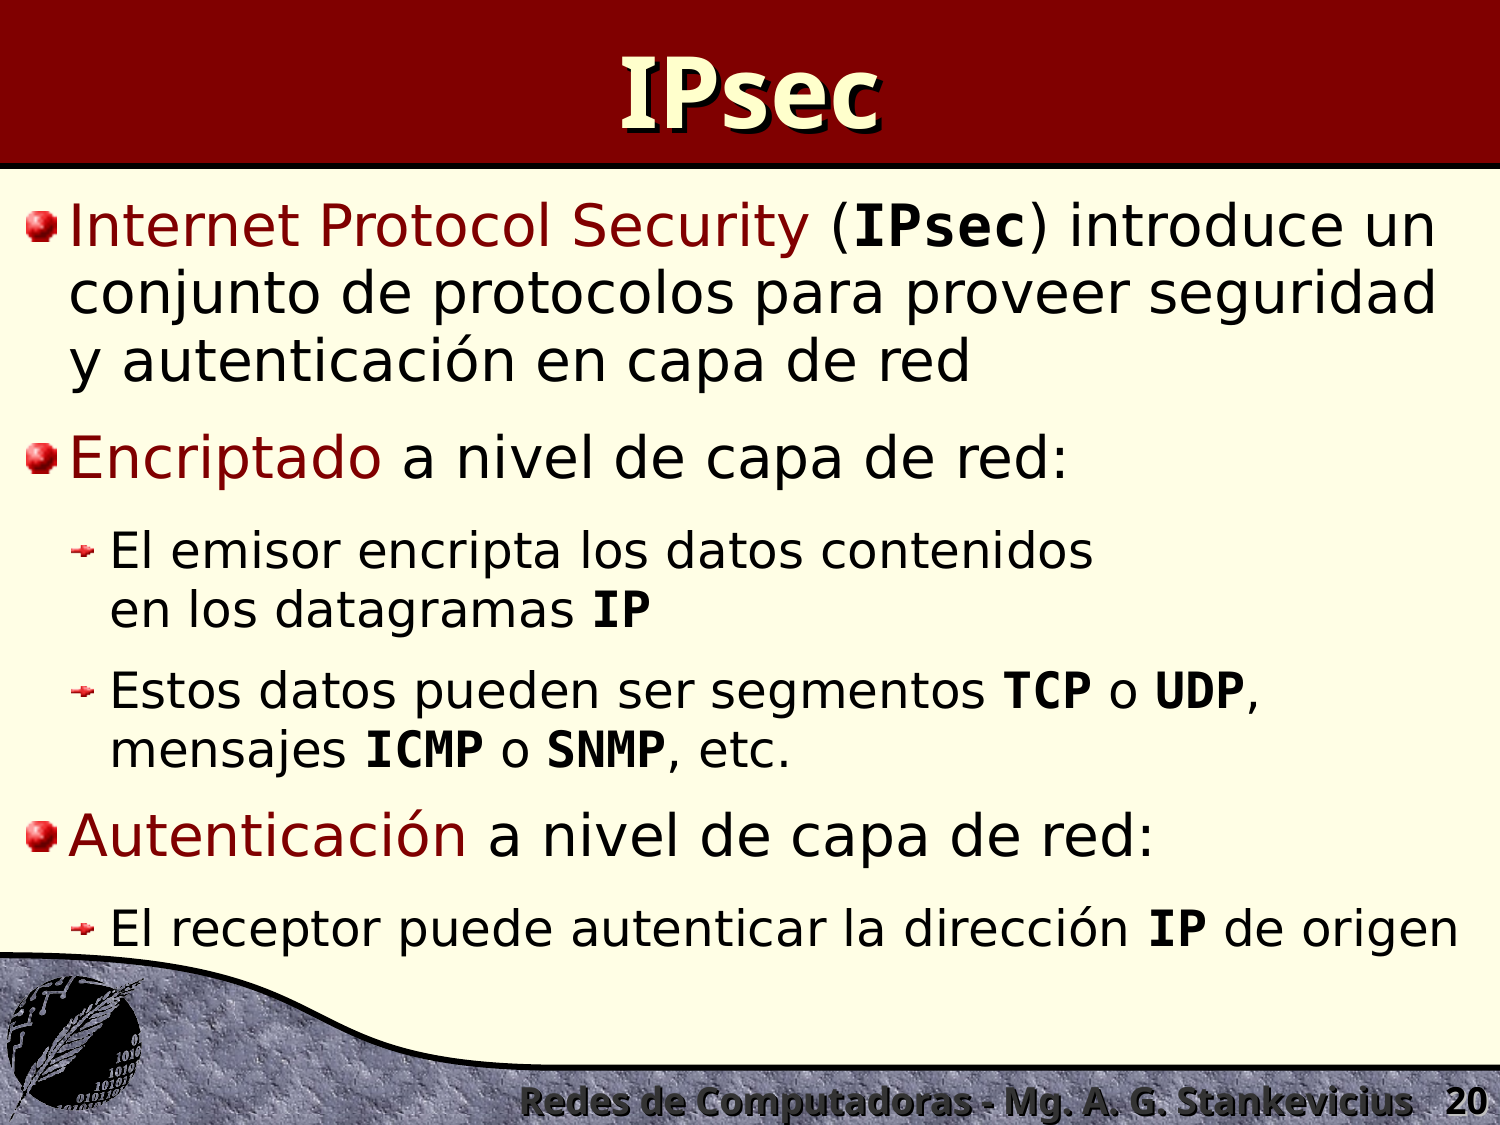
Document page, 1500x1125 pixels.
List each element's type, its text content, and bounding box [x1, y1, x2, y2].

list Internet Protocol Security (IPsec) introduce un conjunto de protocolos para proveer seguridad y autenticación en capa de red Encriptado a nivel de capa de red: El emisor encripta los datos contenidos en los datagramas IP Estos datos pueden ser segmentos TCP o UDP, mensajes ICMP o SNMP, etc. Autenticación a nivel de capa de red: El receptor puede autenticar la dirección IP de origen [11, 192, 1486, 962]
picture [0, 959, 1500, 1125]
picture [1047, 1100, 1054, 1110]
title IPsec [15, 5, 1485, 160]
picture [790, 1100, 795, 1110]
